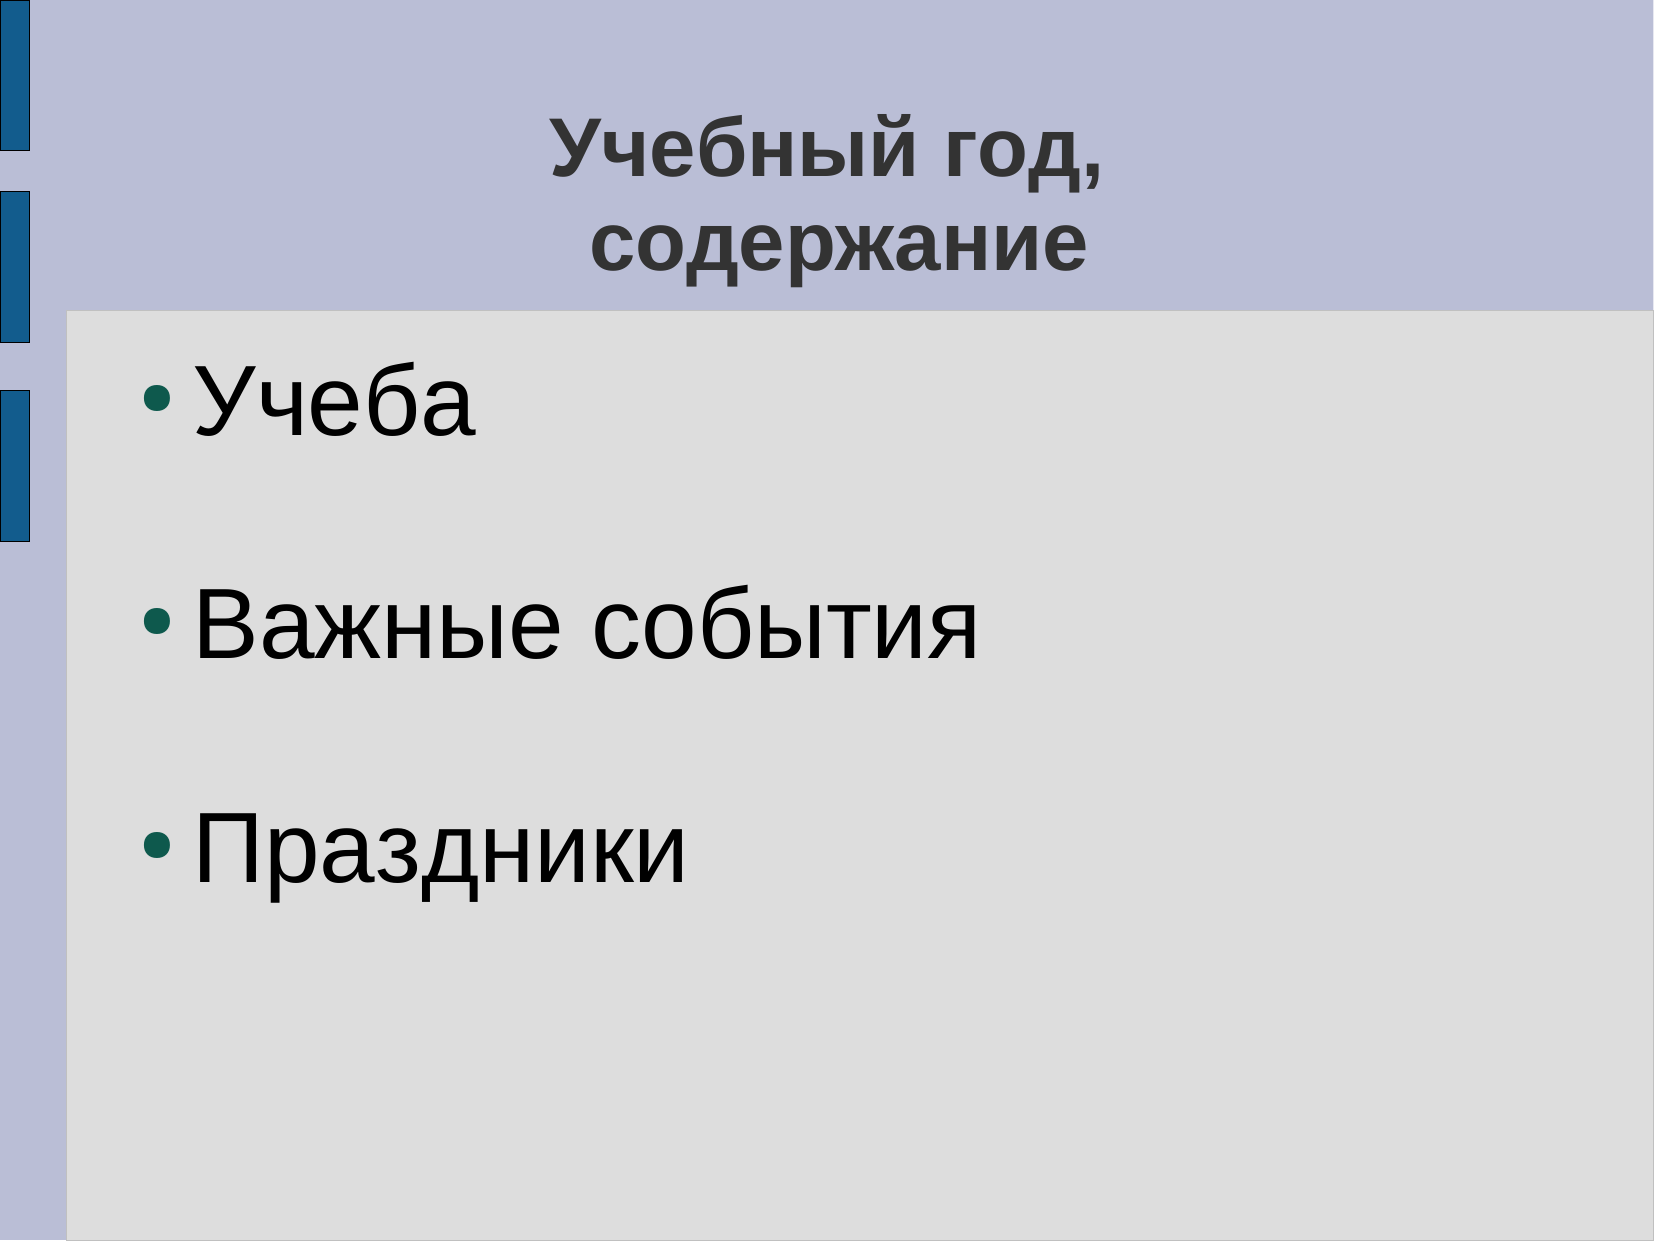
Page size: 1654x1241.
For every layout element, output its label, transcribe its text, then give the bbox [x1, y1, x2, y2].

title Учебный год, содержание [121, 91, 1534, 299]
list Учеба Важные события Праздники [121, 344, 1534, 1127]
